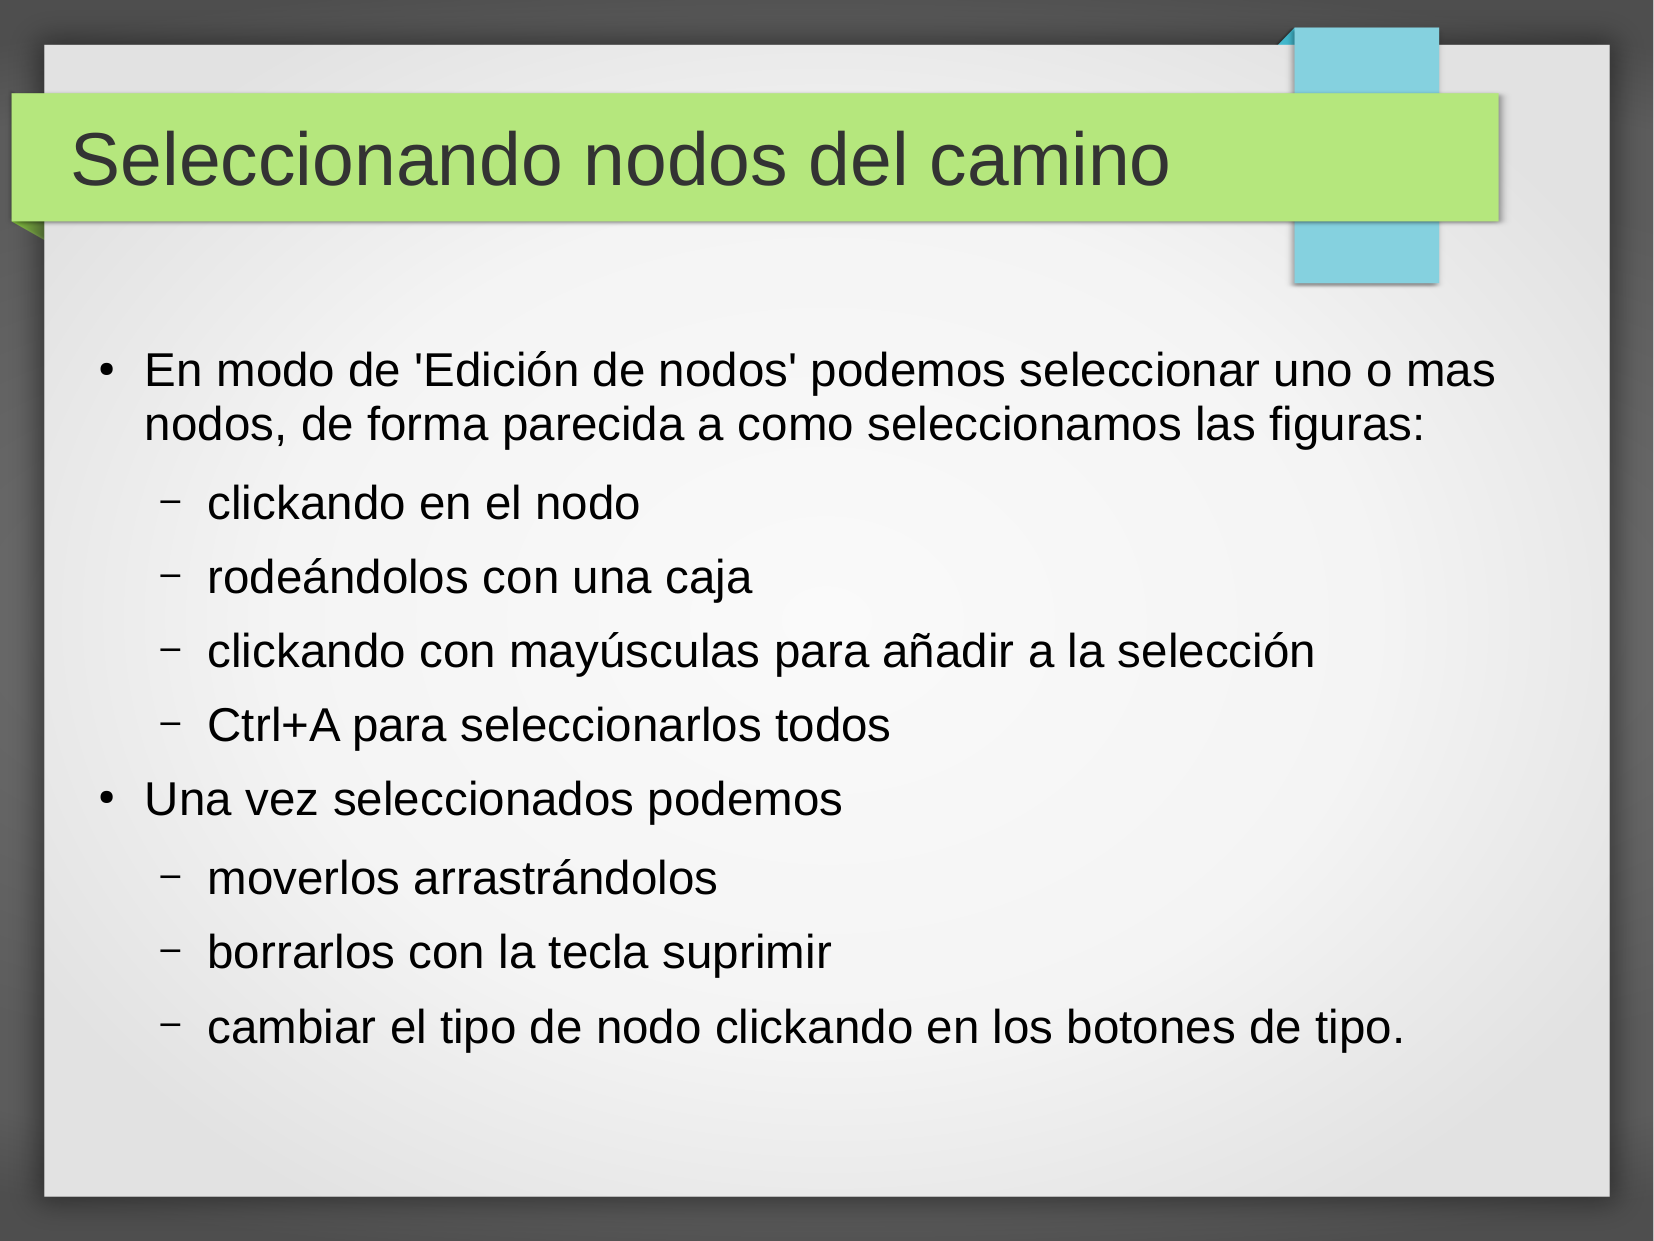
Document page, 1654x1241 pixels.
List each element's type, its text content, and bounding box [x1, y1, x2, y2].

list En modo de 'Edición de nodos' podemos seleccionar uno o mas nodos, de forma parecida a como seleccionamos las figuras: clickando en el nodo rodeándolos con una caja clickando con mayúsculas para añadir a la selección Ctrl+A para seleccionarlos todos Una vez seleccionados podemos moverlos arrastrándolos borrarlos con la tecla suprimir cambiar el tipo de nodo clickando en los botones de tipo. [82, 343, 1538, 1063]
title Seleccionando nodos del camino [70, 106, 1229, 213]
picture [0, 0, 1654, 1241]
